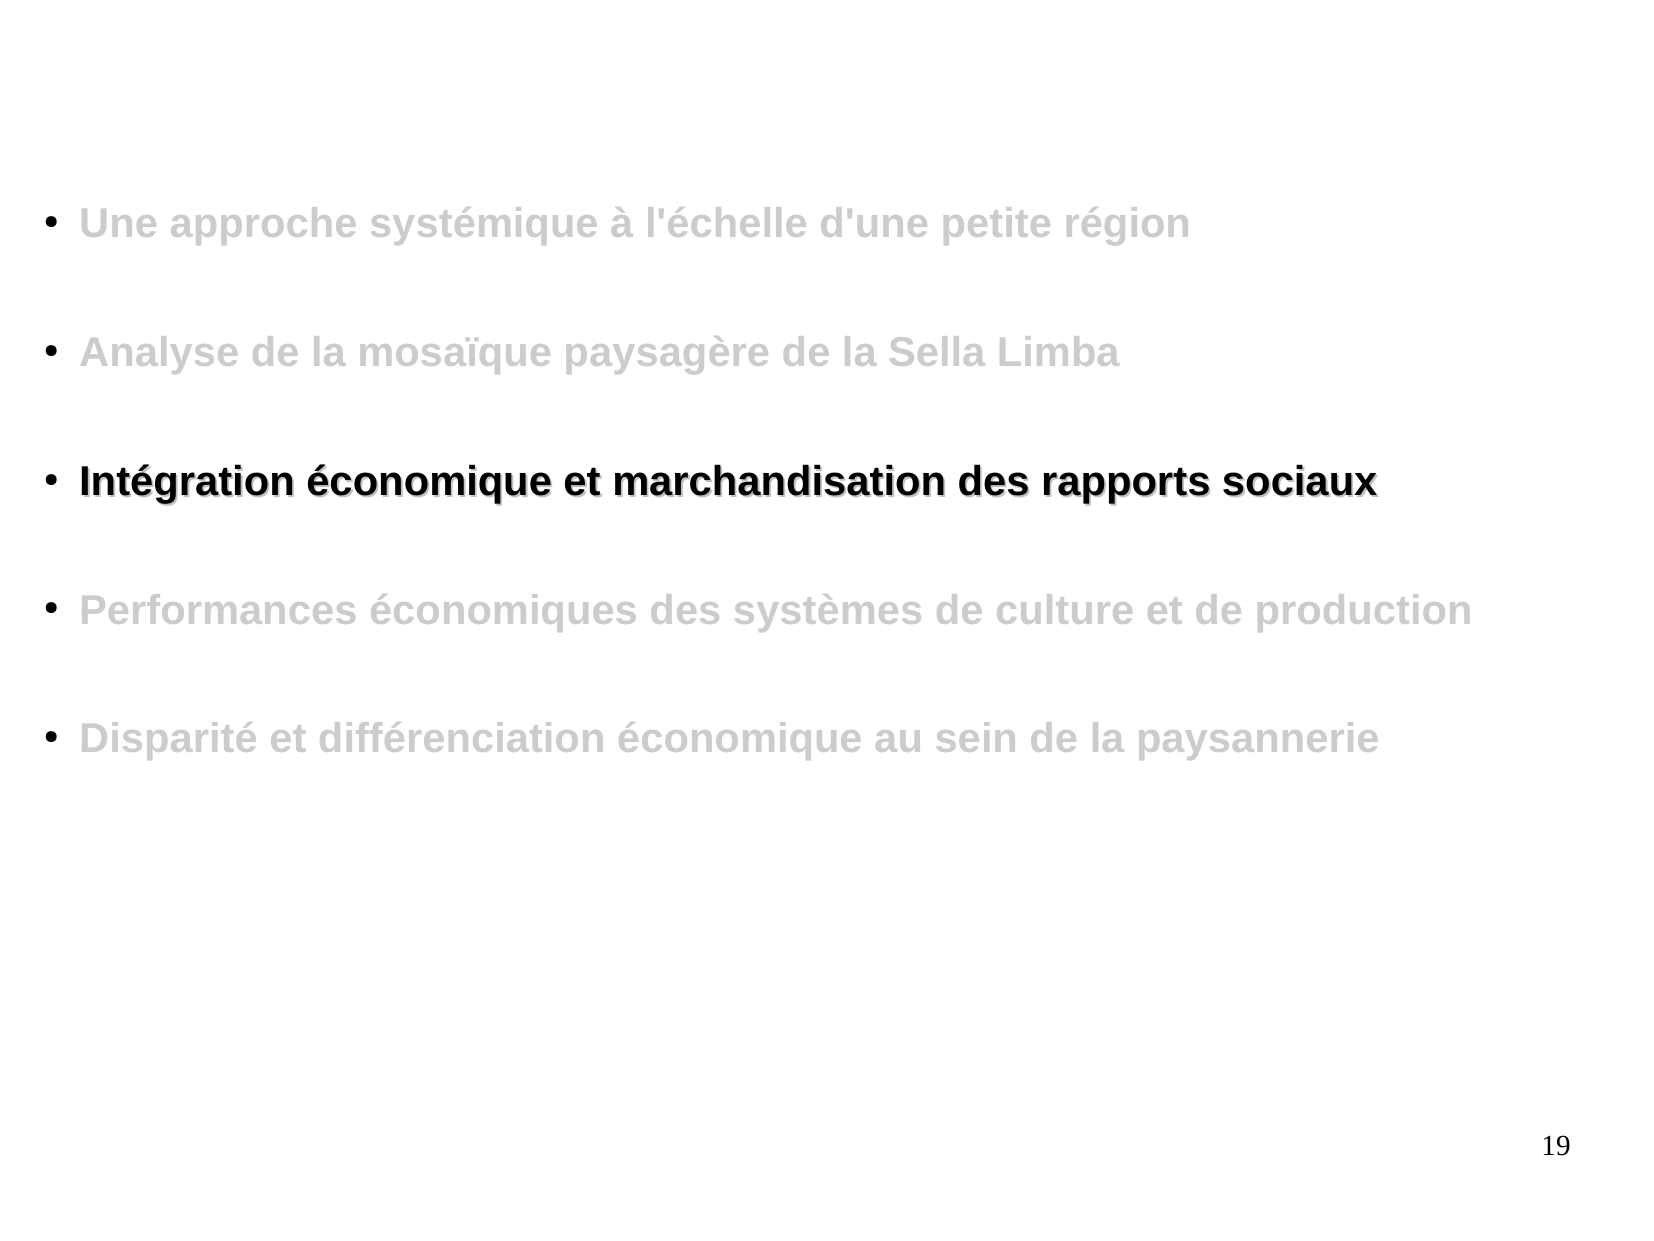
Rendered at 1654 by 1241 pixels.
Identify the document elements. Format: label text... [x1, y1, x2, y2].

text_box Une approche systémique à l'échelle d'une petite région Analyse de la mosaïque paysagère de la Sella Limba Intégration économique et marchandisation des rapports sociaux Performances économiques des systèmes de culture et de production Disparité et différenciation économique au sein de la paysannerie [28, 35, 1654, 947]
